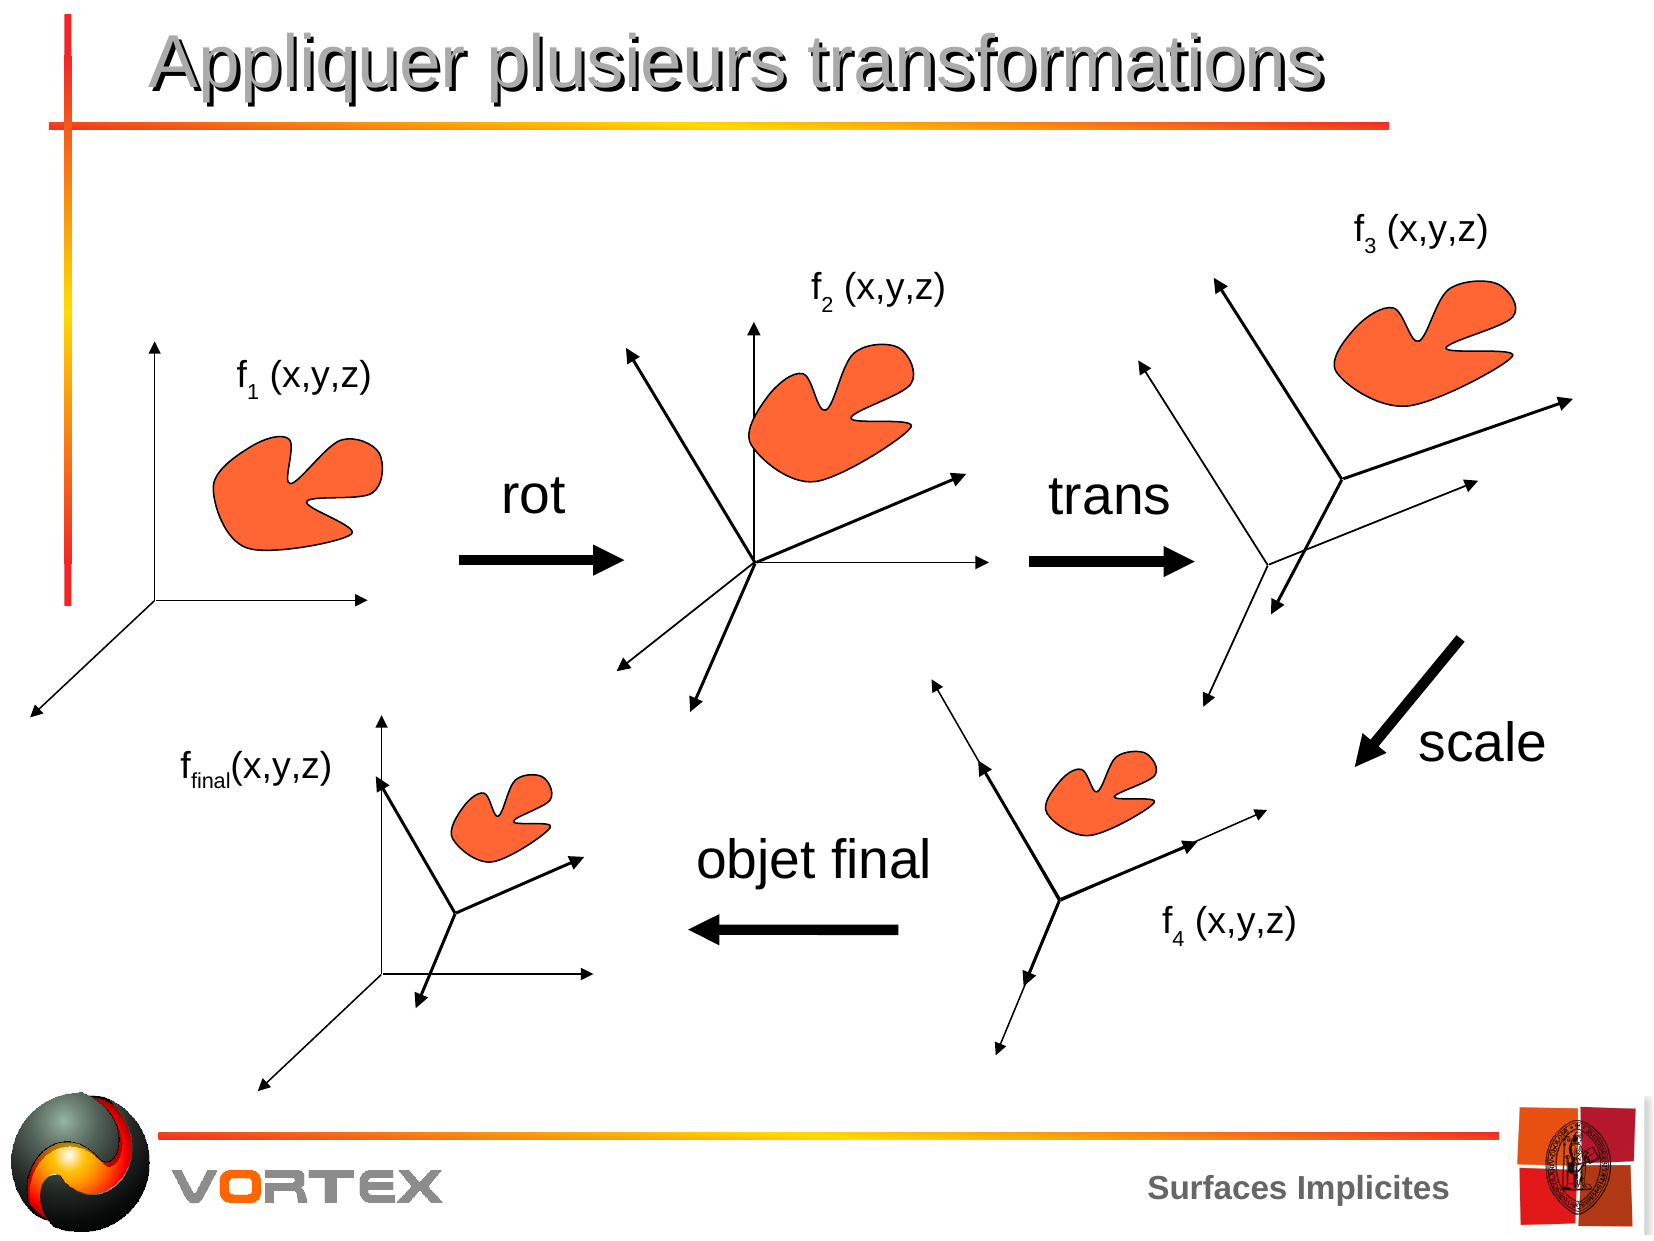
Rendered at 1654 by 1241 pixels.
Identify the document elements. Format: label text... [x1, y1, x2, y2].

picture [1505, 1096, 1653, 1235]
text_box f3 (x,y,z) [1339, 199, 1528, 273]
text_box f4 (x,y,z) [1147, 892, 1336, 965]
text_box [1045, 751, 1157, 836]
text_box [213, 436, 383, 551]
picture [11, 1092, 443, 1232]
text_box rot [486, 455, 581, 539]
text_box [748, 344, 914, 482]
text_box f1 (x,y,z) [221, 346, 418, 429]
title Appliquer plusieurs transformations [82, 4, 1392, 120]
text_box f2 (x,y,z) [796, 258, 985, 331]
text_box [451, 774, 552, 863]
text_box trans [1033, 456, 1175, 540]
text_box scale [1403, 703, 1548, 787]
text_box ffinal(x,y,z) [165, 737, 433, 820]
text_box [1334, 281, 1516, 407]
text_box objet final [681, 821, 940, 905]
